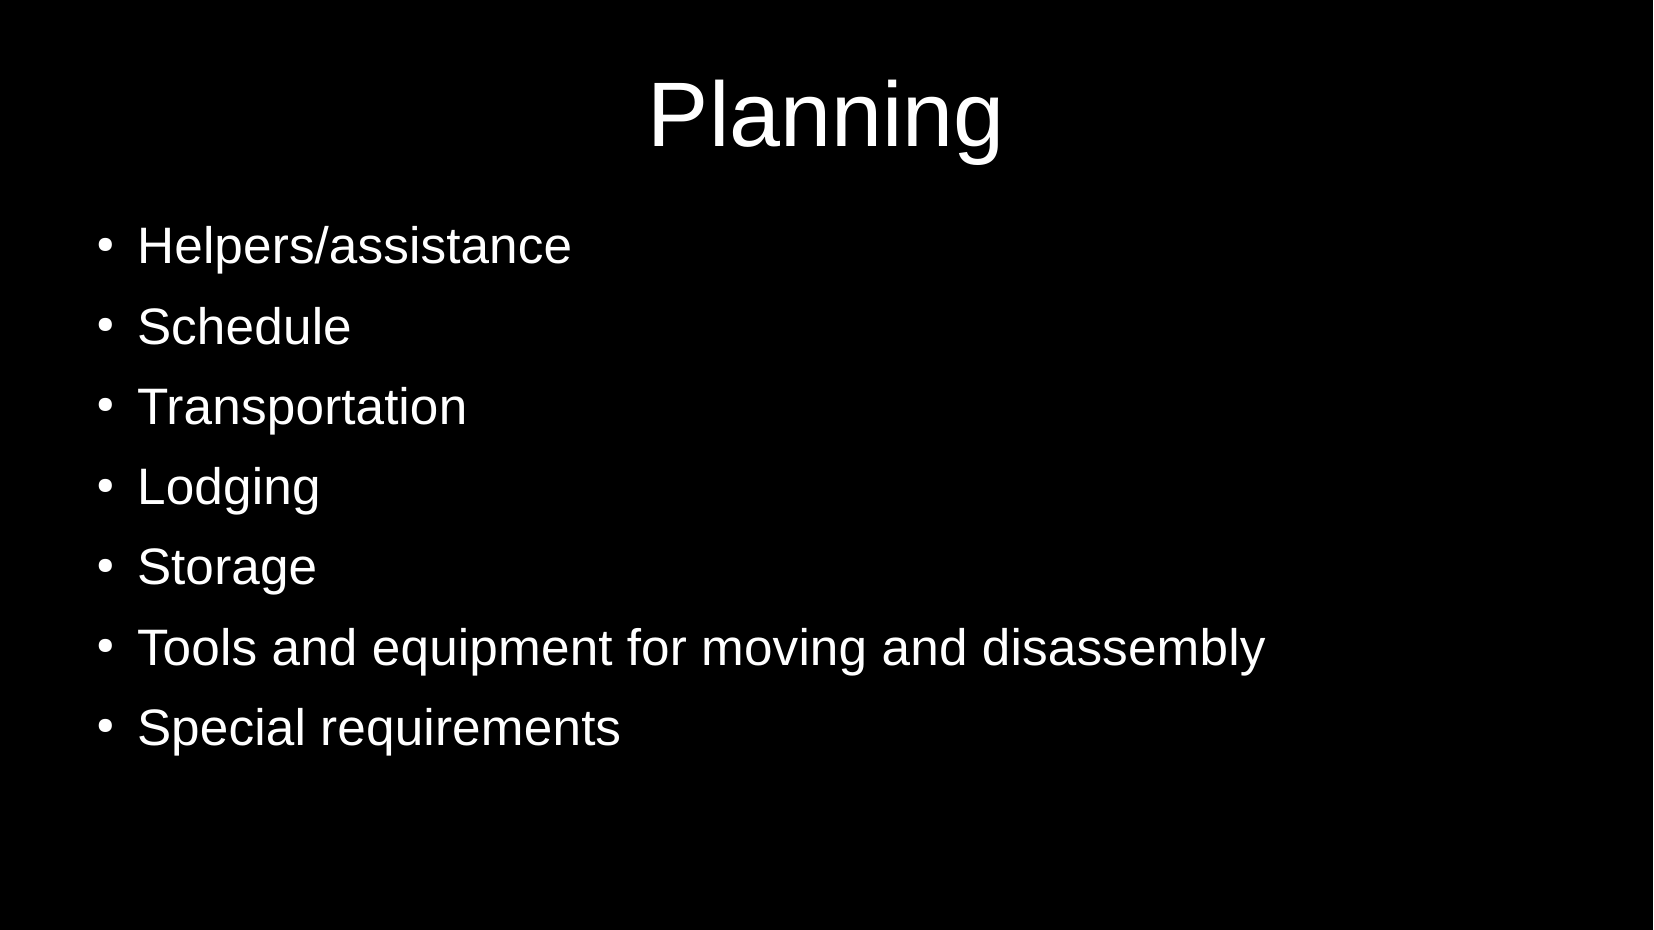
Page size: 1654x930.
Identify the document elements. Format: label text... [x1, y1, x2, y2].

title Planning [82, 37, 1571, 193]
list Helpers/assistance Schedule Transportation Lodging Storage Tools and equipment for moving and disassembly Special requirements [82, 217, 1571, 757]
